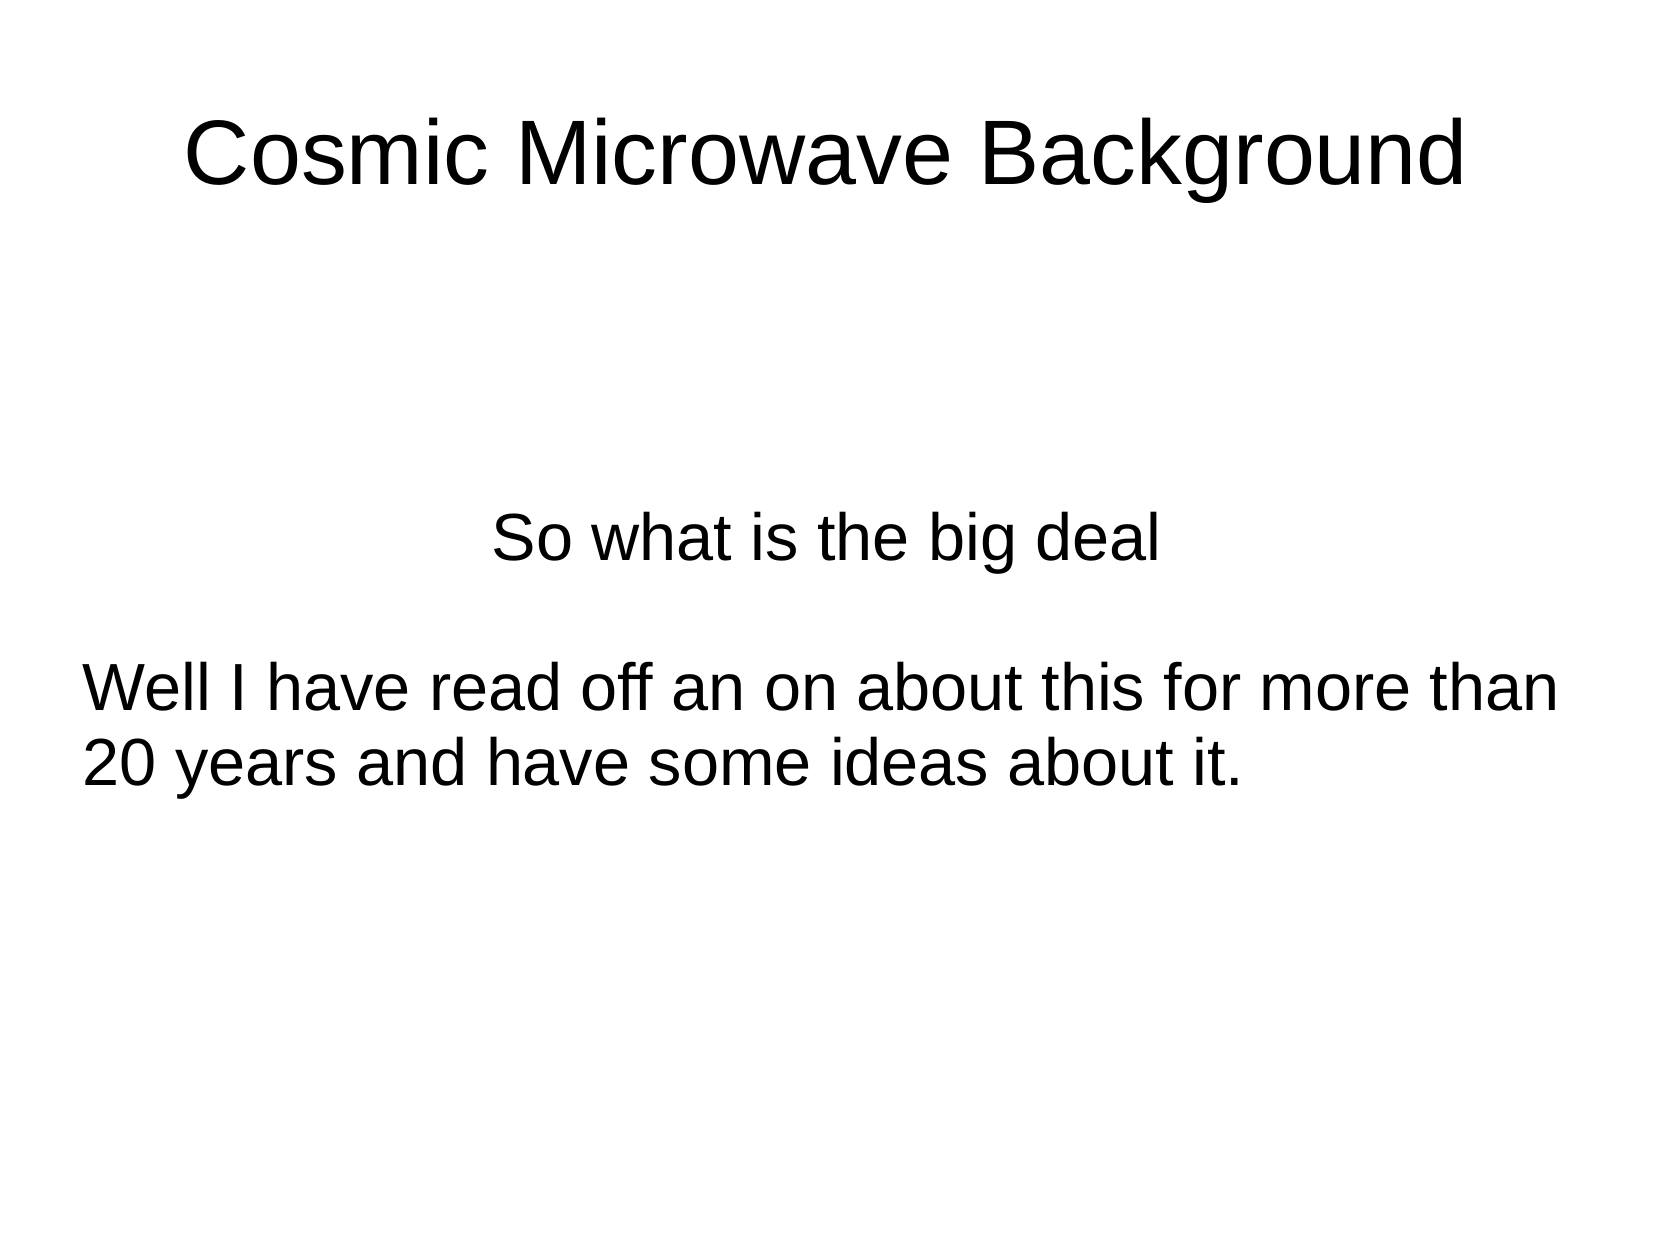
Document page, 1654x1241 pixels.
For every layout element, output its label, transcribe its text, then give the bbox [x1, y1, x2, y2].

title Cosmic Microwave Background [82, 49, 1571, 257]
subtitle So what is the big deal Well I have read off an on about this for more than 20 years and have some ideas about it. [82, 290, 1571, 1010]
